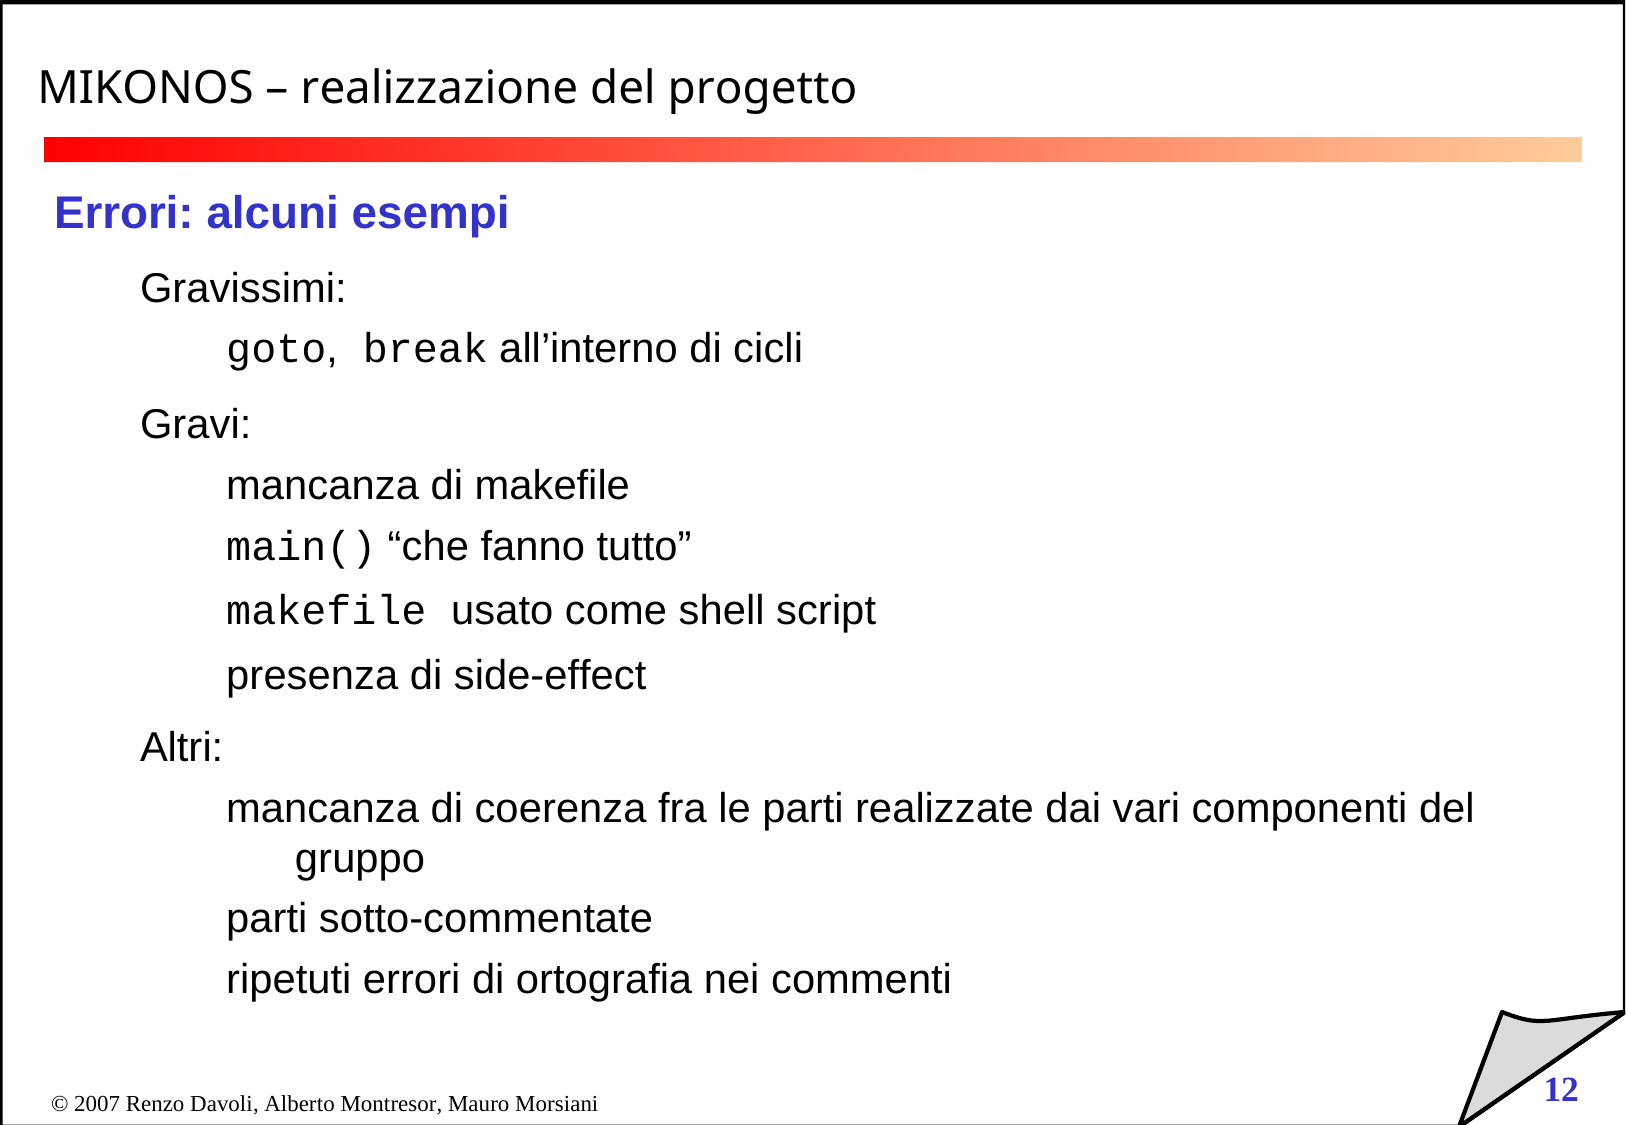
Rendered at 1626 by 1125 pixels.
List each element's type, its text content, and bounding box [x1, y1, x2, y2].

title MIKONOS – realizzazione del progetto [37, 44, 1588, 131]
list Errori: alcuni esempi Gravissimi: goto, break all’interno di cicli Gravi: mancanza di makefile main() “che fanno tutto” makefile usato come shell script presenza di side-effect Altri: mancanza di coerenza fra le parti realizzate dai vari componenti del gruppo parti sotto-commentate ripetuti errori di ortografia nei commenti [54, 187, 1571, 1095]
